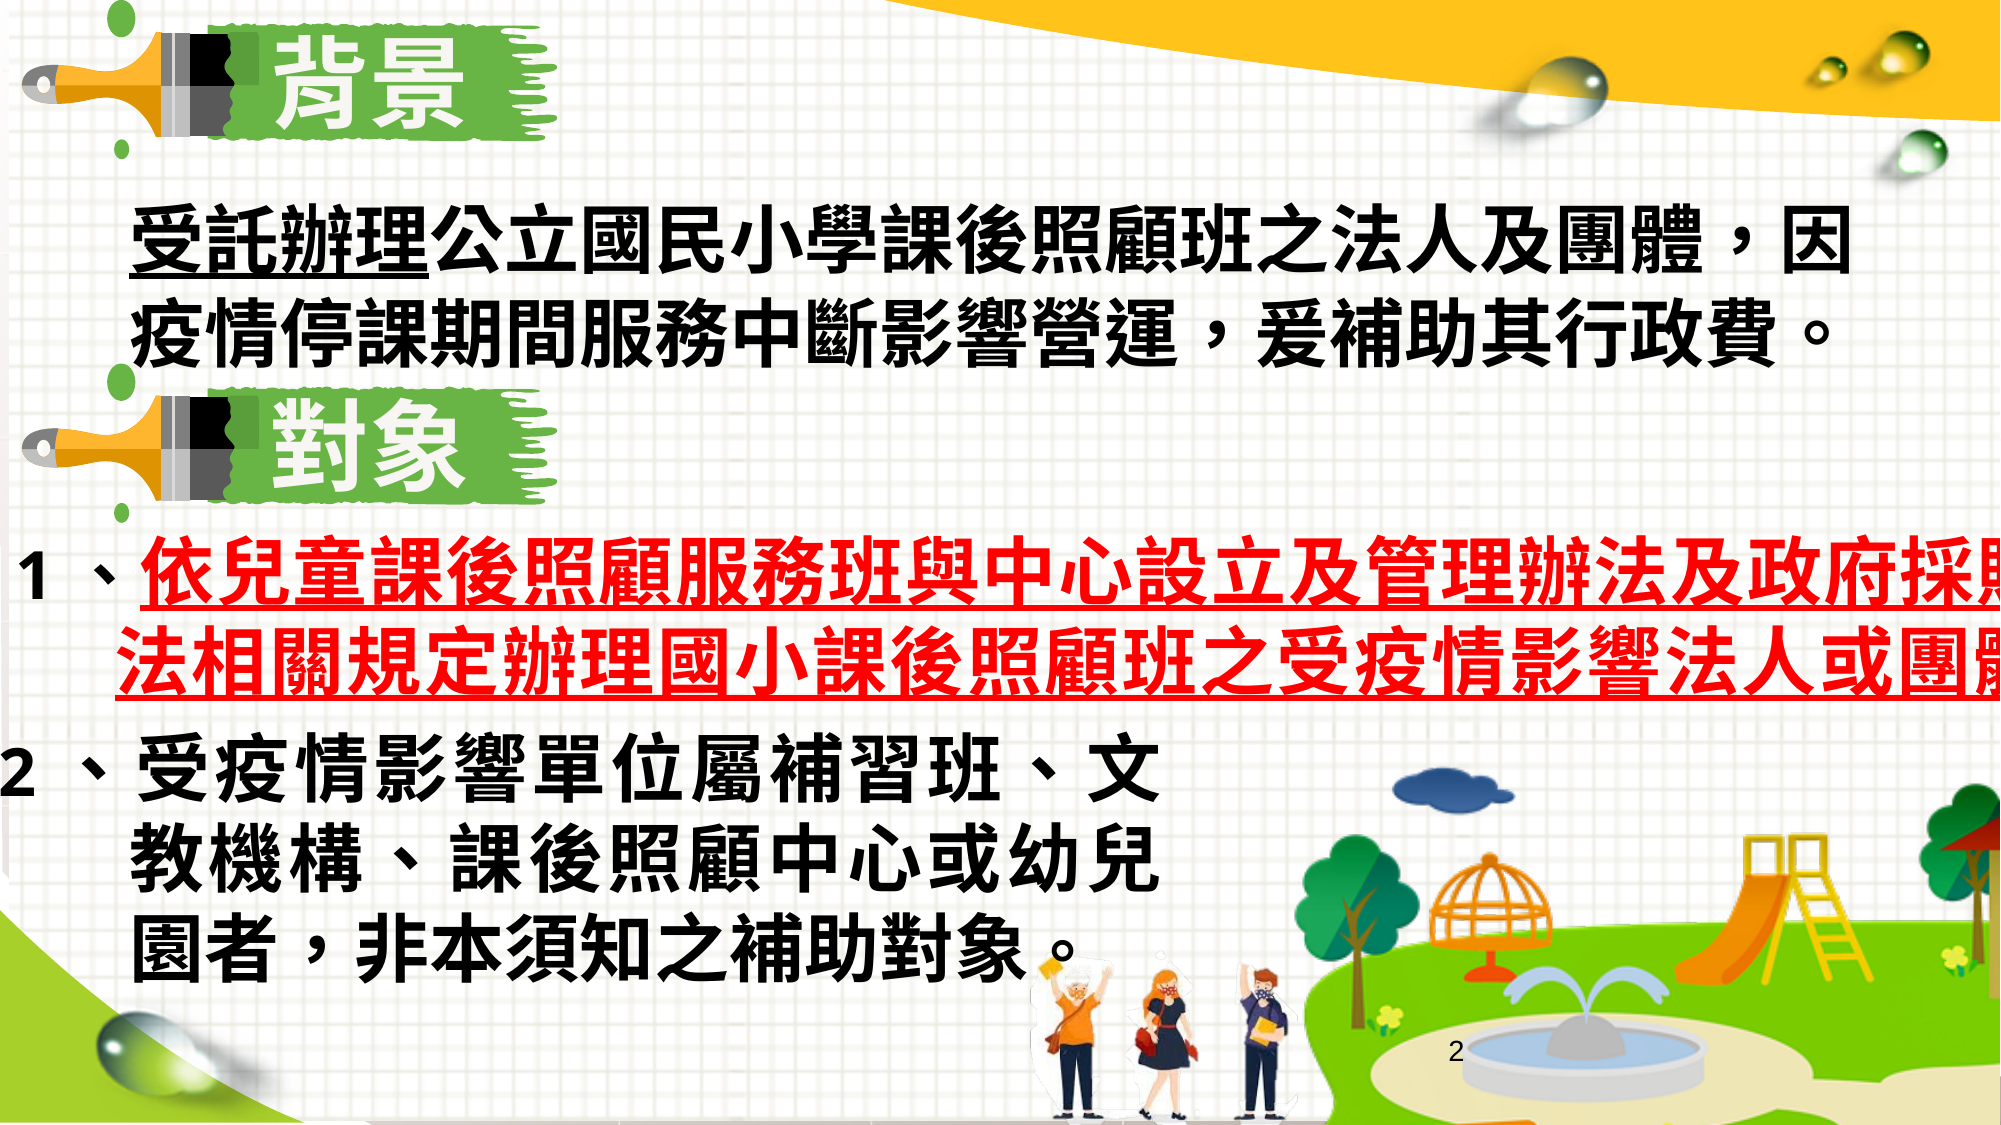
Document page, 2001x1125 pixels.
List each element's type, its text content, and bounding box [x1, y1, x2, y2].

text_box 1、依兒童課後照顧服務班與中心設立及管理辦法及政府採購法相關規定辦理國小課後照顧班之受疫情影響法人或團體。 [0, 517, 2000, 715]
text_box 背景 [207, 13, 638, 148]
picture [1010, 715, 2000, 1125]
text_box [21, 31, 207, 138]
text_box [114, 139, 130, 160]
text_box 對象 [207, 377, 638, 512]
text_box [107, 363, 136, 401]
text_box [21, 395, 207, 501]
text_box [107, 0, 136, 38]
text_box 受託辦理公立國民小學課後照顧班之法人及團體，因疫情停課期間服務中斷影響營運，爰補助其行政費。 [114, 181, 1900, 517]
text_box 2、受疫情影響單位屬補習班、文教機構、課後照顧中心或幼兒園者，非本須知之補助對象。 [0, 714, 1177, 1063]
text_box [1433, 1024, 1900, 1103]
text_box [114, 503, 130, 517]
